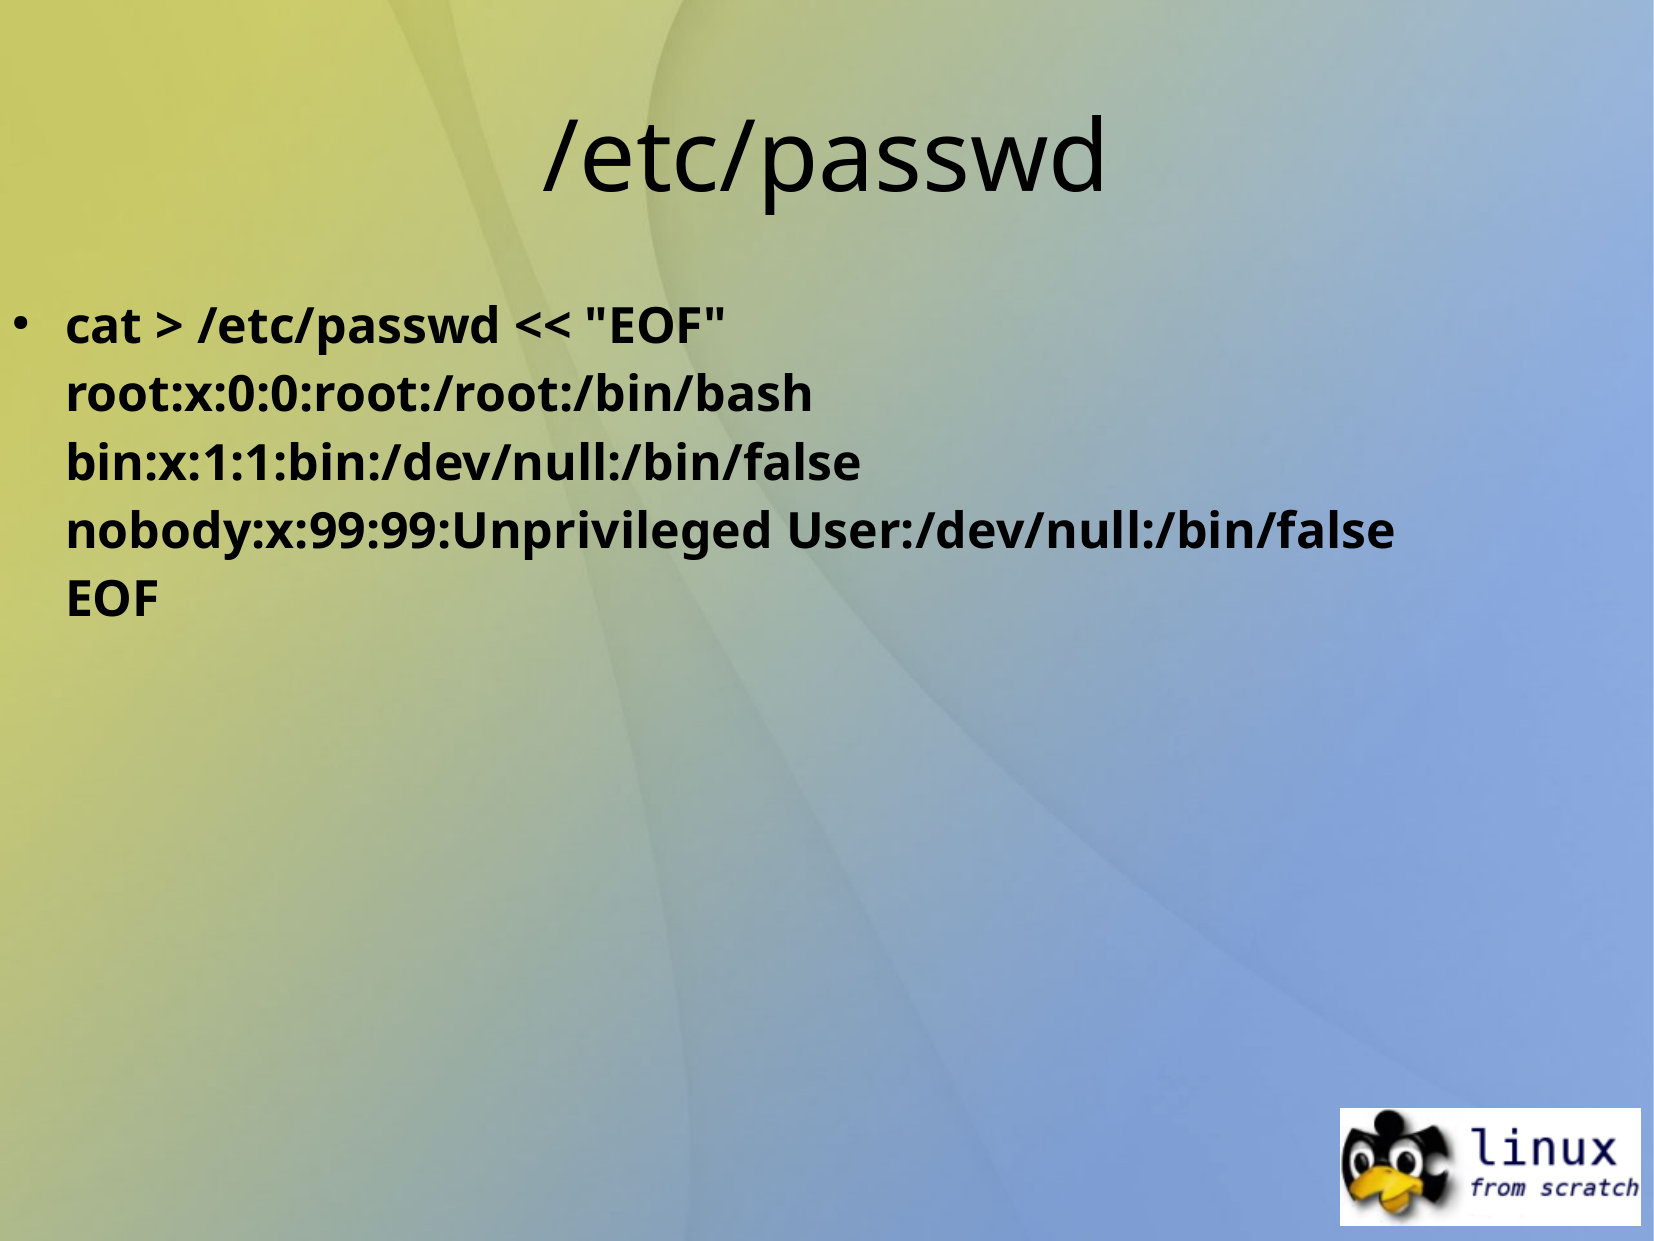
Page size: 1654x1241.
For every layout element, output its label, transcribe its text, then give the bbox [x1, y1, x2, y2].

list cat > /etc/passwd << "EOF" root:x:0:0:root:/root:/bin/bash bin:x:1:1:bin:/dev/null:/bin/false nobody:x:99:99:Unprivileged User:/dev/null:/bin/false EOF [0, 290, 1636, 1094]
picture [0, 0, 1654, 1241]
title /etc/passwd [82, 56, 1571, 250]
